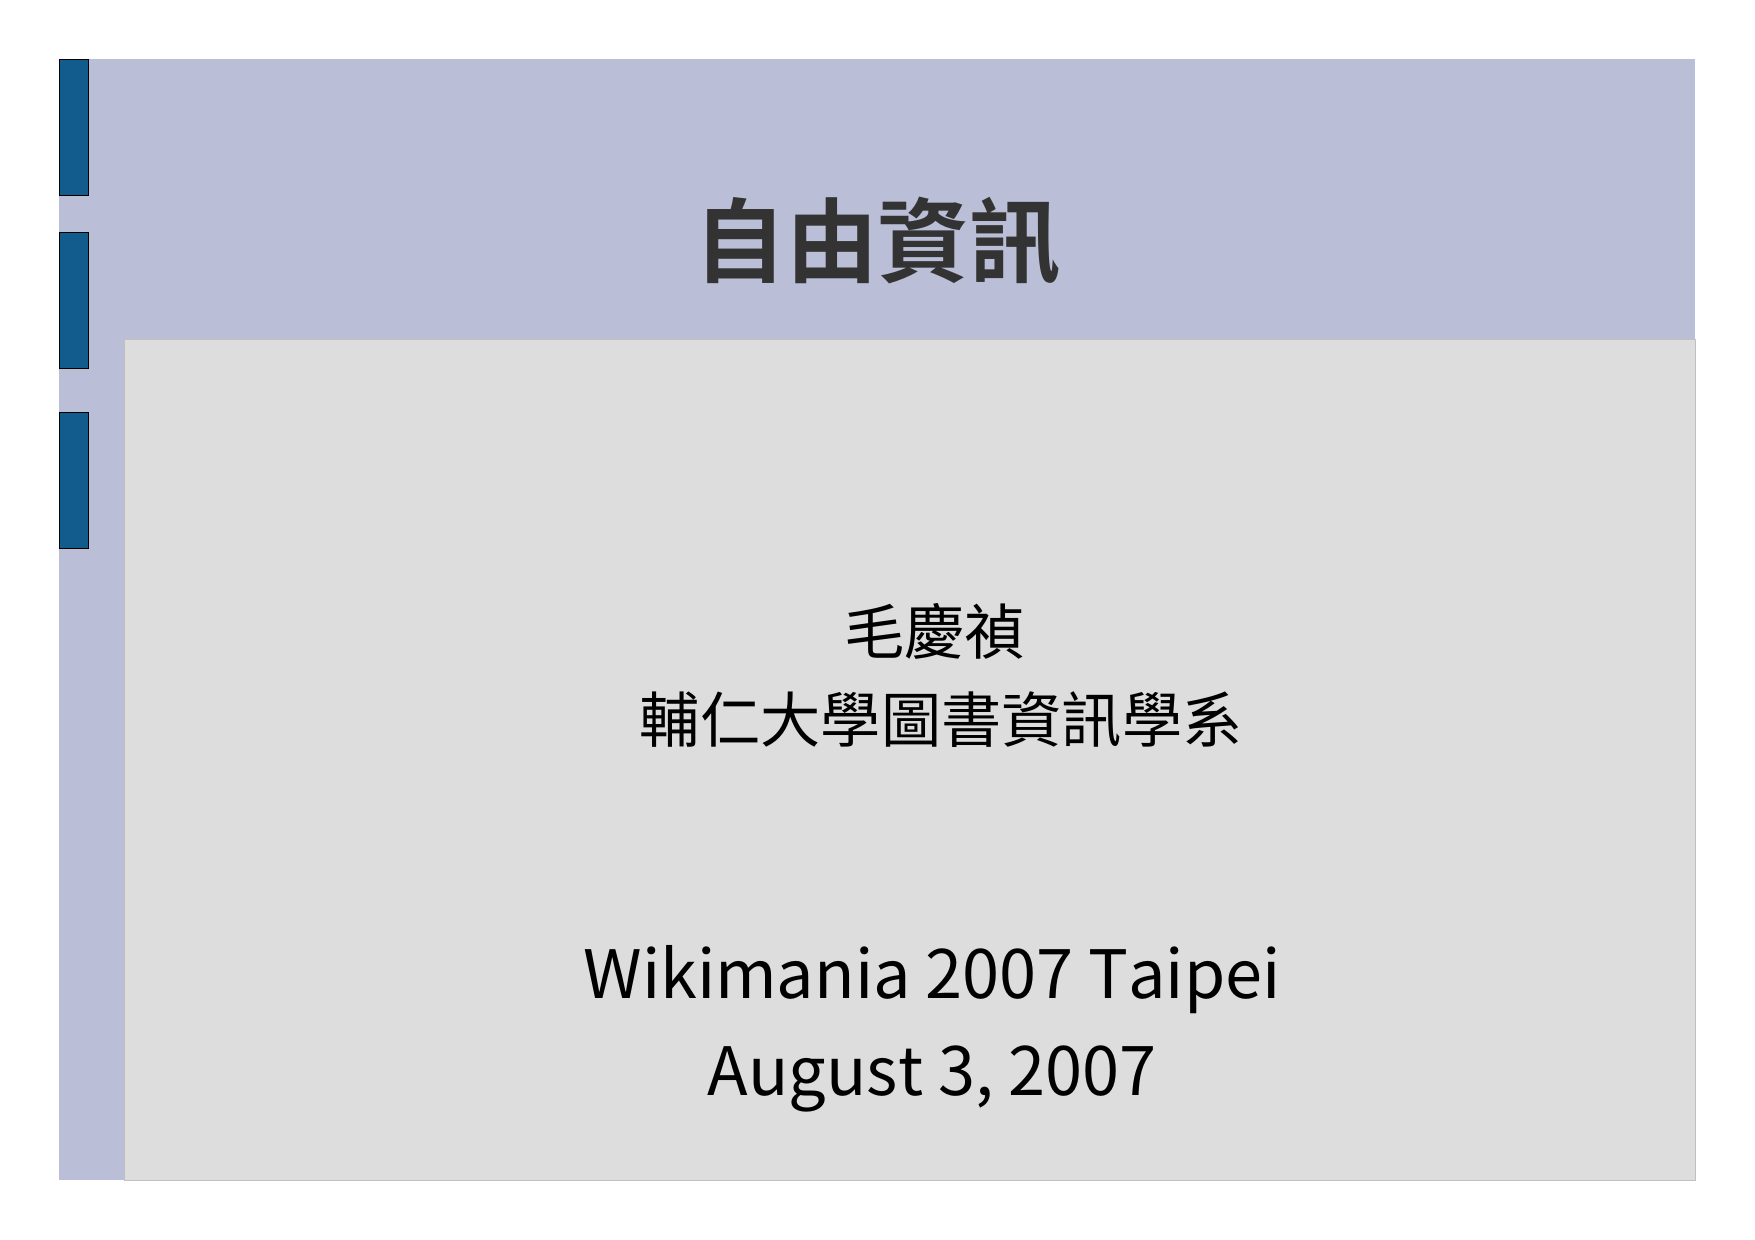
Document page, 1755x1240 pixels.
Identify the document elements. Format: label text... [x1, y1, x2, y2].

subtitle 毛慶禎 輔仁大學圖書資訊學系 Wikimania 2007 Taipei August 3, 2007 [235, 388, 1612, 1096]
title 自由資訊 [179, 141, 1577, 329]
